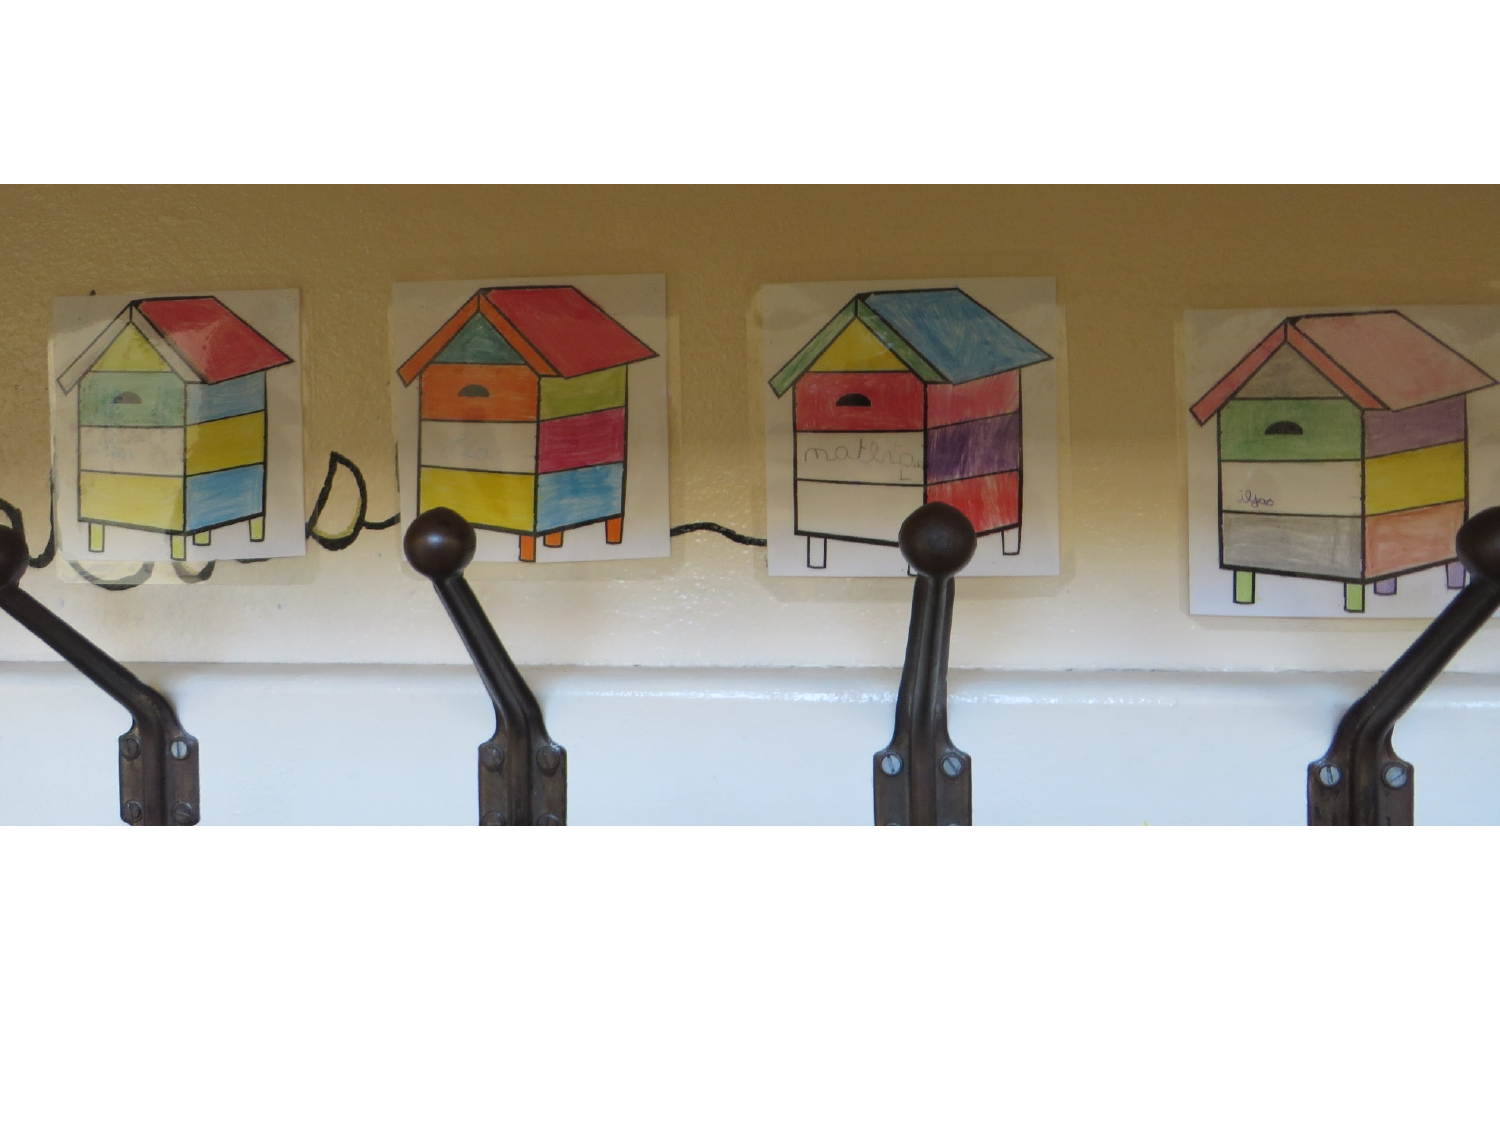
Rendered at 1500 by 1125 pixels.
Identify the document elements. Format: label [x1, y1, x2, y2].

picture [0, 184, 1500, 826]
